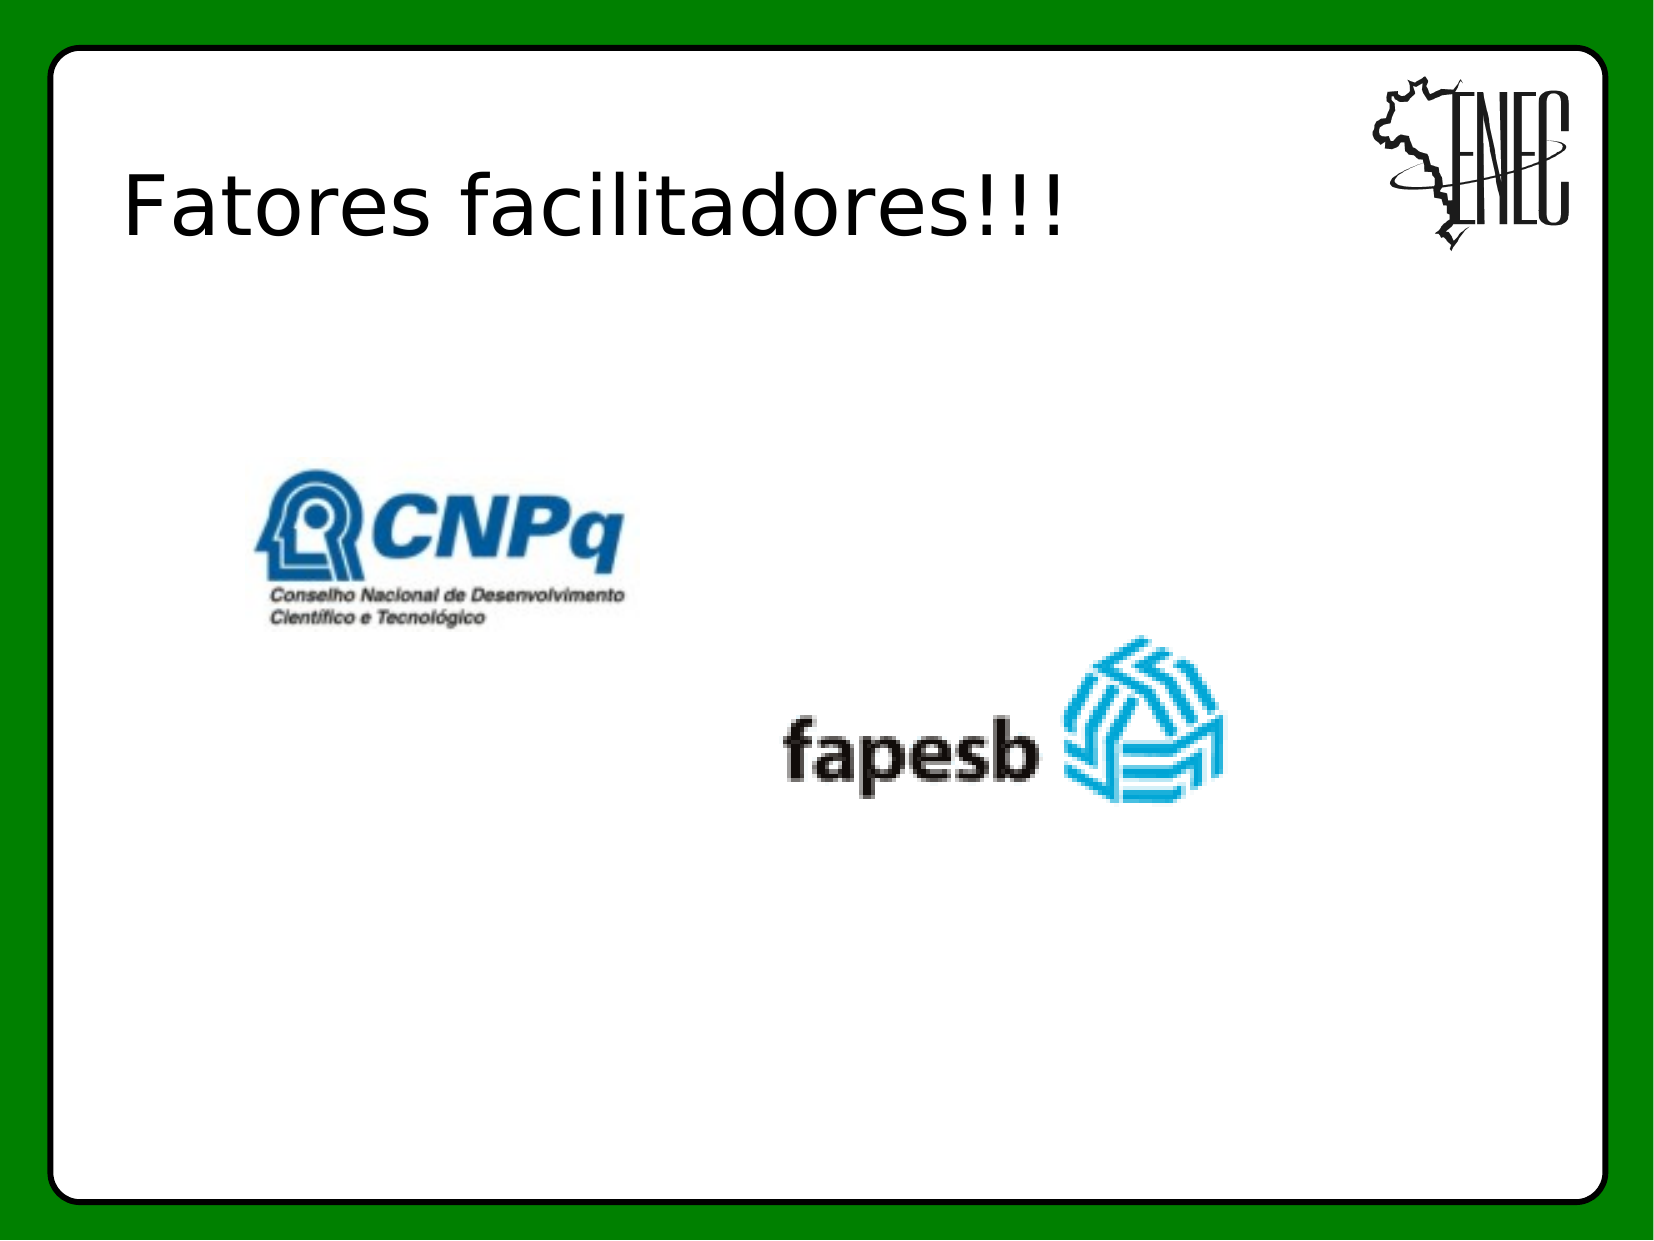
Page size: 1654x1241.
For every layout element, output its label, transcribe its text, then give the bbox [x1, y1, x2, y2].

picture [771, 631, 1249, 812]
title Fatores facilitadores!!! [121, 102, 1534, 311]
picture [245, 457, 640, 632]
picture [1367, 71, 1575, 273]
